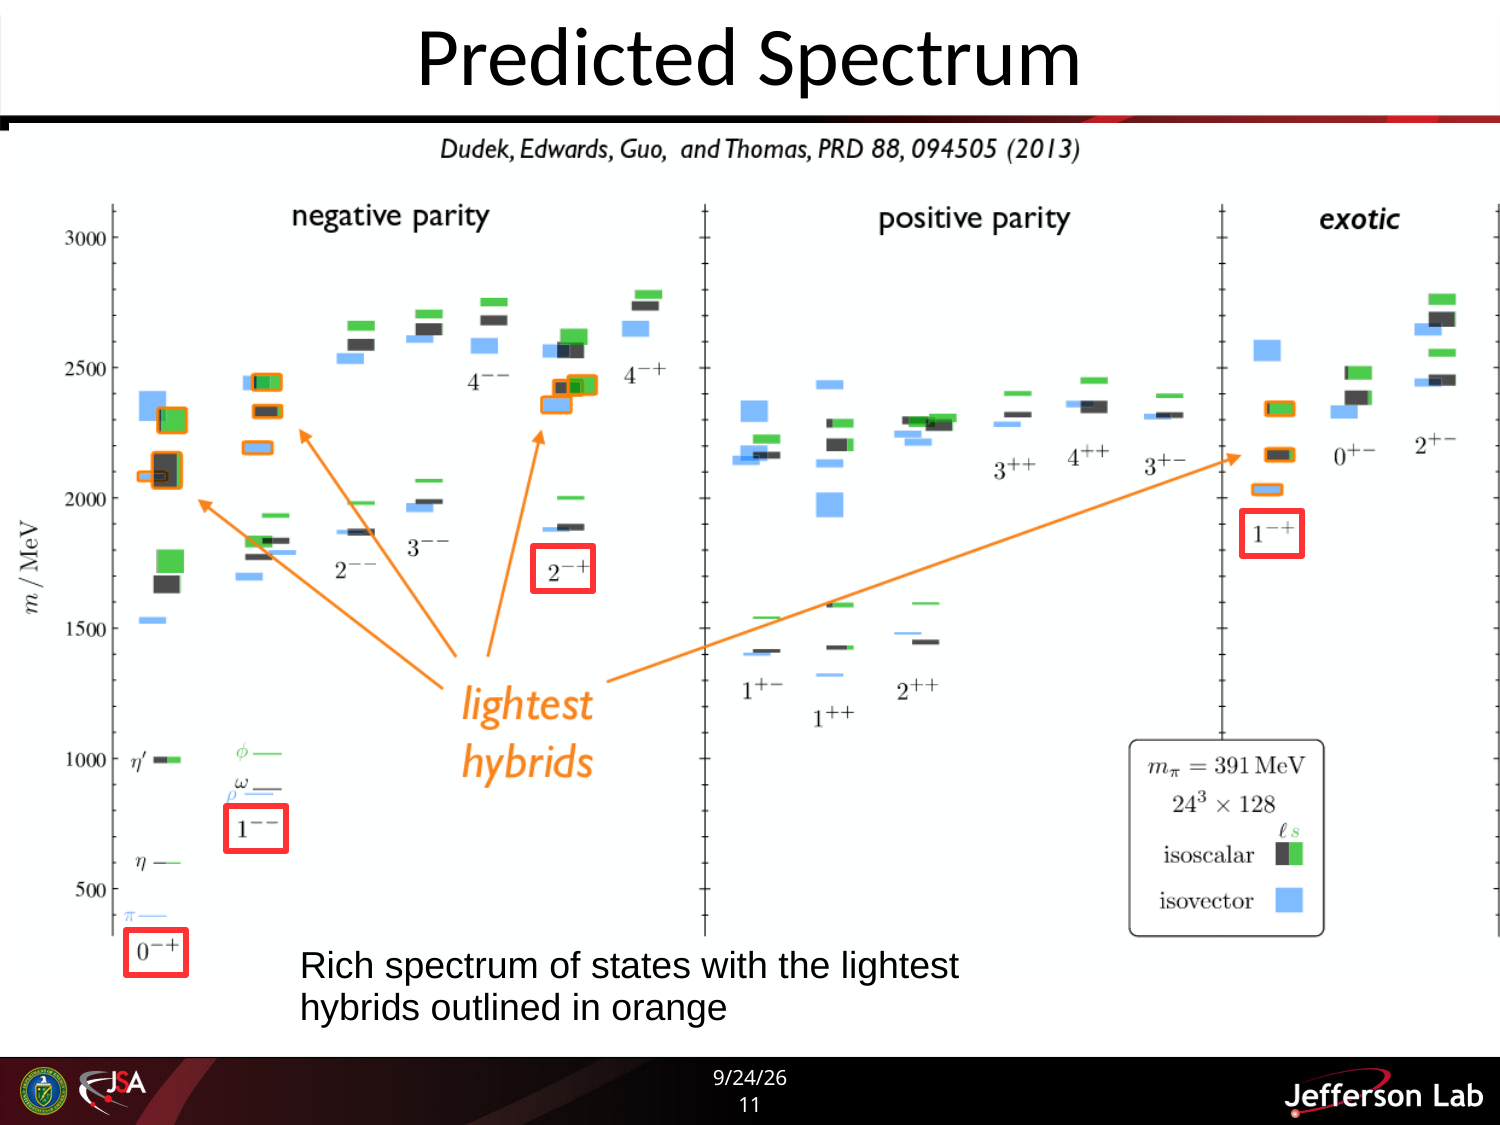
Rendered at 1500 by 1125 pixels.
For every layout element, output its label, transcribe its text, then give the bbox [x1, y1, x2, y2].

text_box 4/11/19 [575, 1048, 925, 1109]
text_box [533, 546, 594, 592]
title Predicted Spectrum [75, 23, 1425, 107]
text_box Rich spectrum of states with the lightest hybrids outlined in orange [285, 937, 1081, 1036]
text_box [226, 805, 287, 851]
text_box [125, 930, 186, 976]
text_box [1242, 510, 1303, 556]
picture [0, 0, 1500, 1125]
